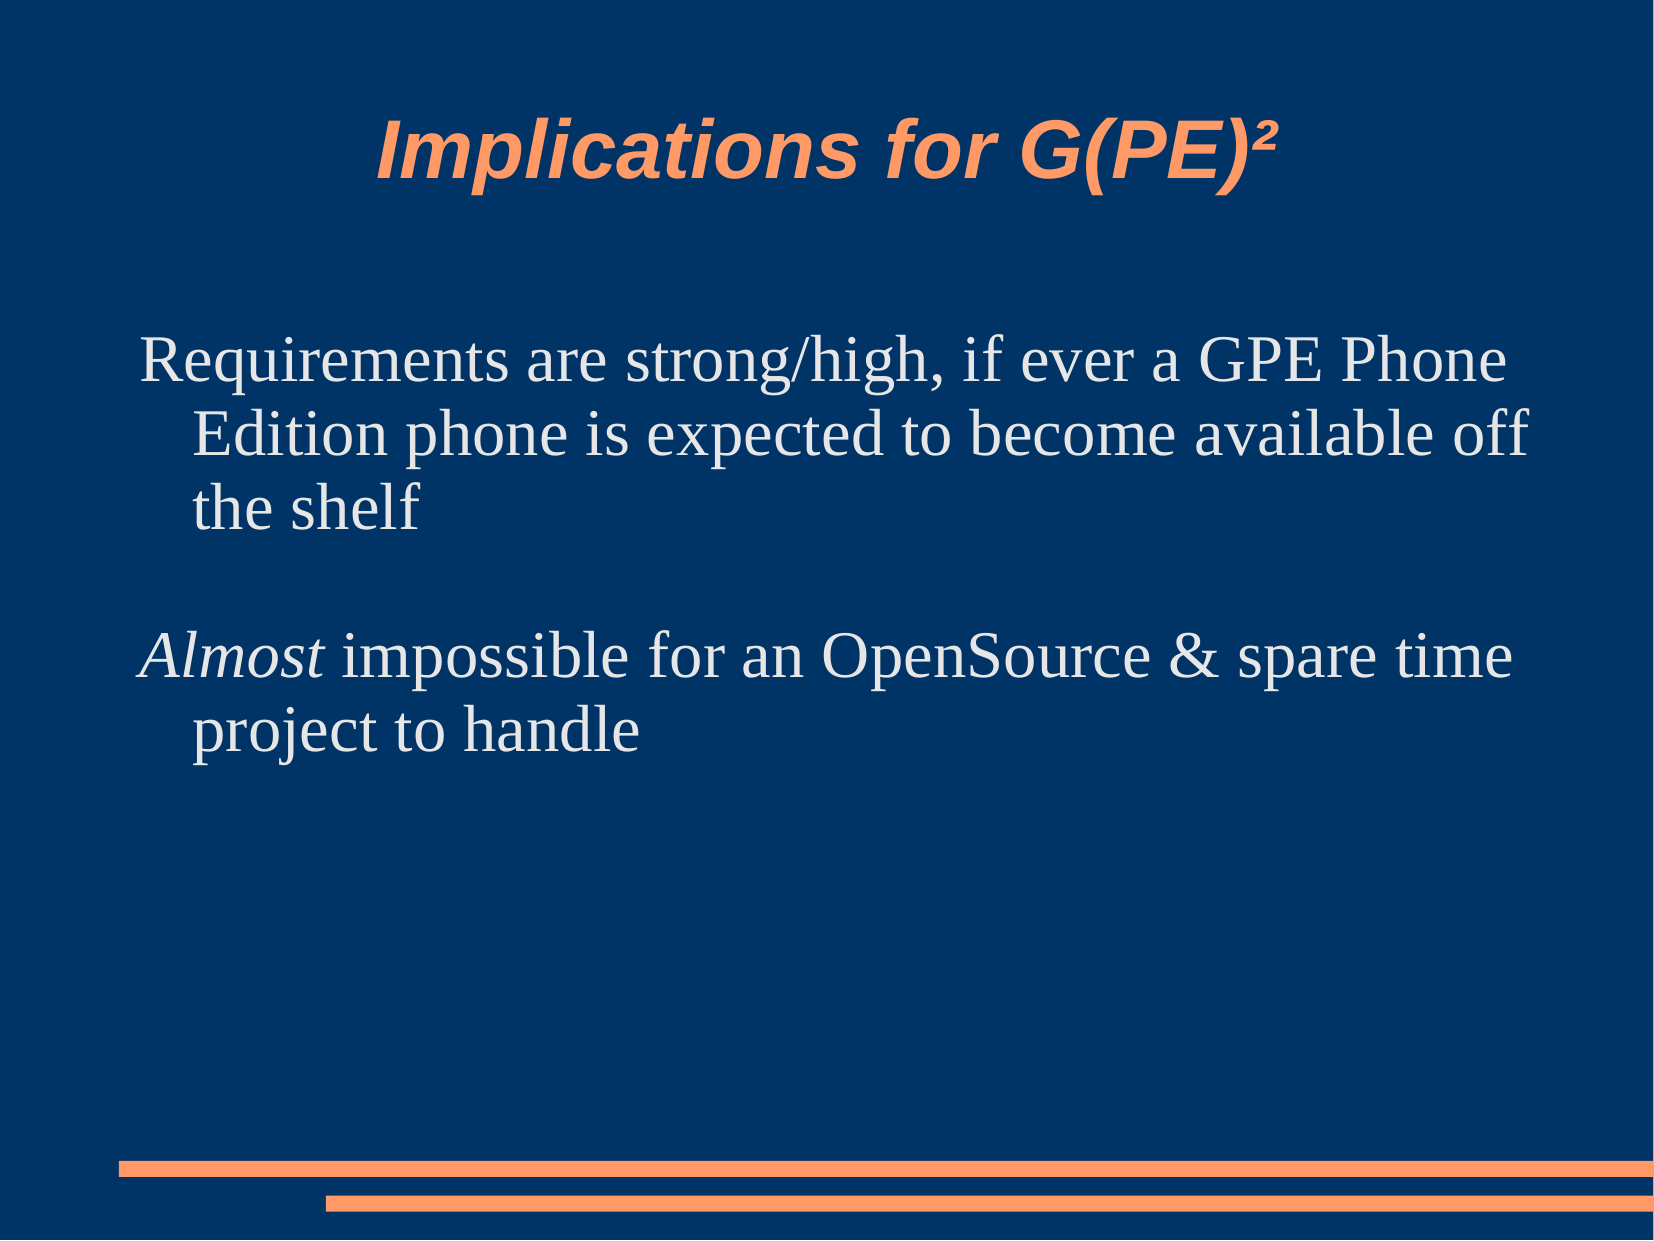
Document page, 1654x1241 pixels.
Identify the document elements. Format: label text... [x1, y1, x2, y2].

list Requirements are strong/high, if ever a GPE Phone Edition phone is expected to become available off the shelf Almost impossible for an OpenSource & spare time project to handle [121, 322, 1561, 1133]
title Implications for G(PE)² [121, 46, 1534, 254]
